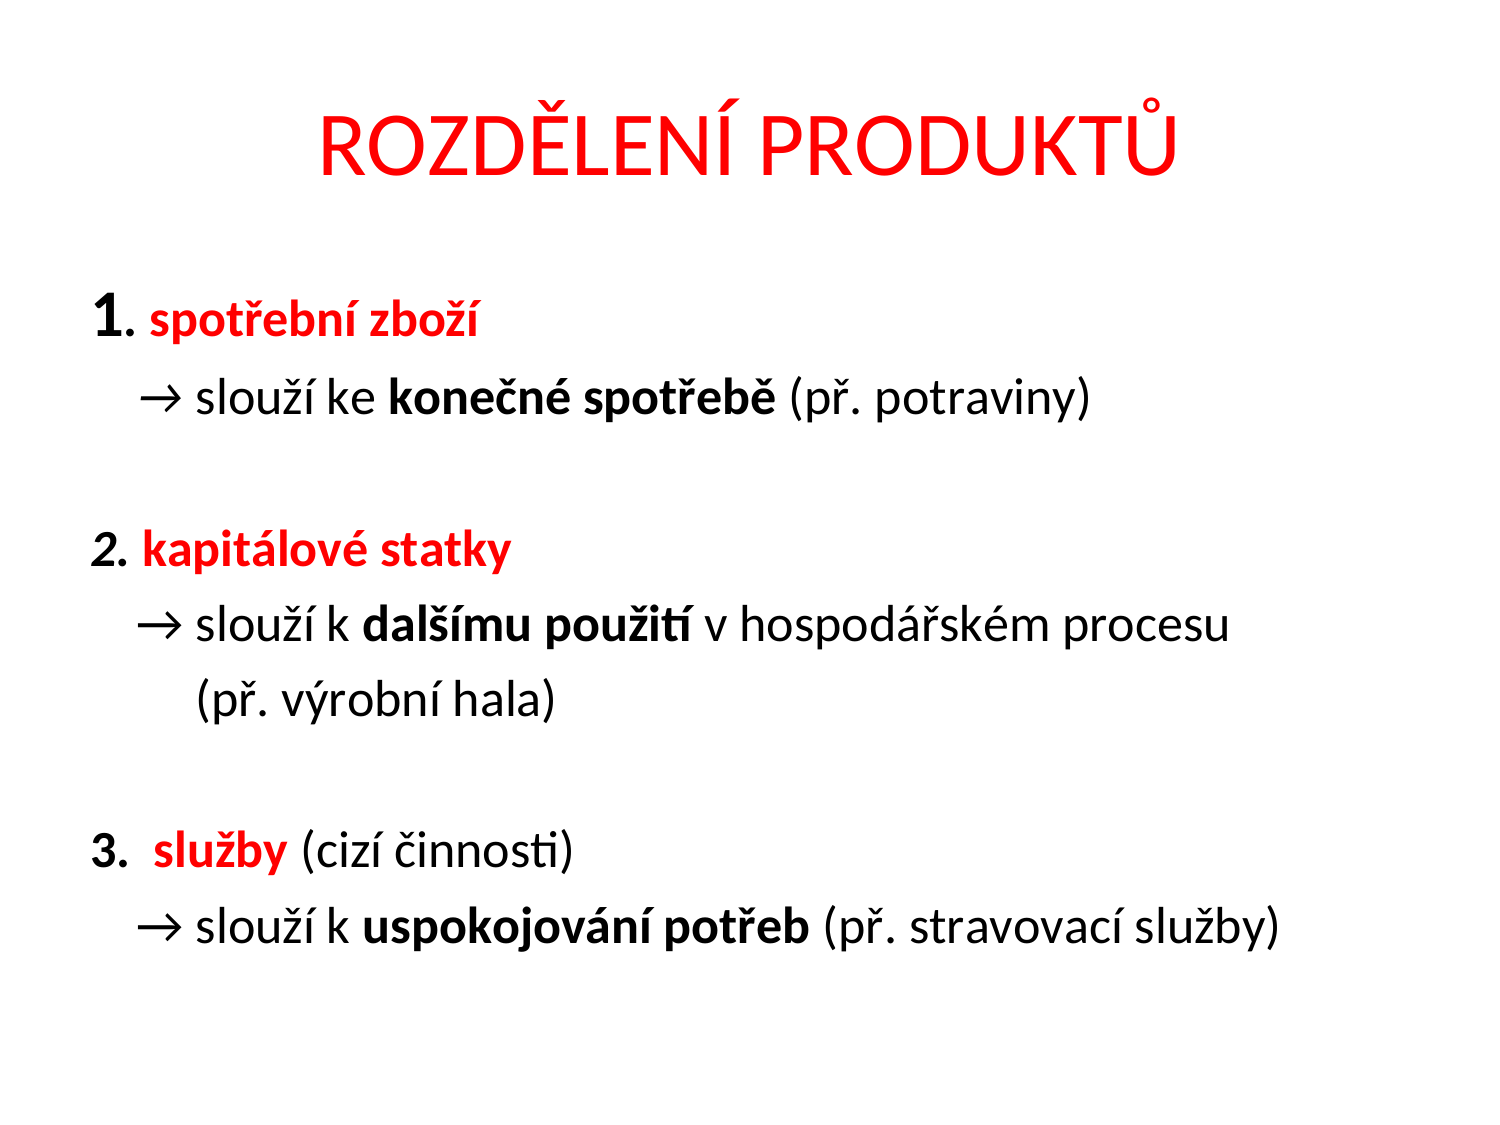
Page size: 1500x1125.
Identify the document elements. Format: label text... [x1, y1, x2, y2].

title ROZDĚLENÍ PRODUKTŮ [75, 45, 1426, 233]
list 1. spotřební zboží → slouží ke konečné spotřebě (př. potraviny) 2. kapitálové statky → slouží k dalšímu použití v hospodářském procesu (př. výrobní hala) 3. služby (cizí činnosti) → slouží k uspokojování potřeb (př. stravovací služby) [75, 262, 1426, 1037]
